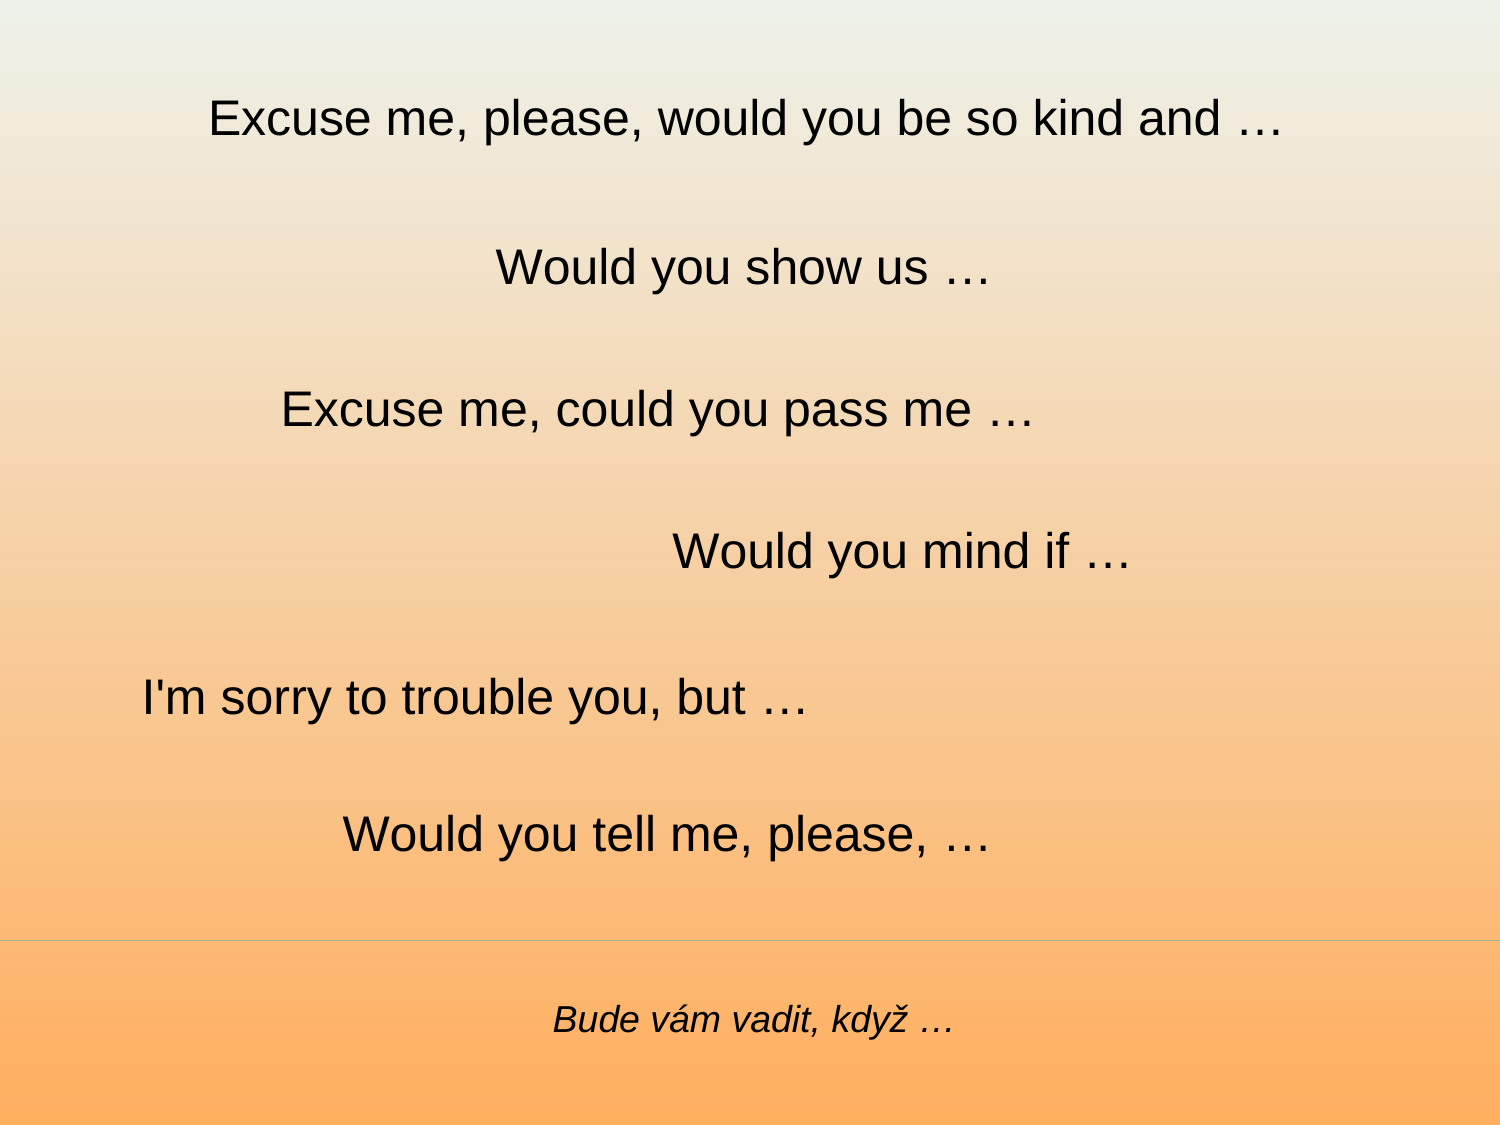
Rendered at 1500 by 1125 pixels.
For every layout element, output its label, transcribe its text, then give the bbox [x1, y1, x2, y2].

text_box Would you mind if … [657, 510, 1149, 586]
text_box Excuse me, please, would you be so kind and … [0, 78, 1495, 154]
text_box Would you tell me, please, … [327, 793, 1008, 870]
text_box Bude vám vadit, když … [537, 987, 972, 1049]
text_box I'm sorry to trouble you, but … [126, 656, 826, 733]
text_box Excuse me, could you pass me … [265, 368, 1052, 444]
text_box Would you show us … [480, 227, 1008, 303]
